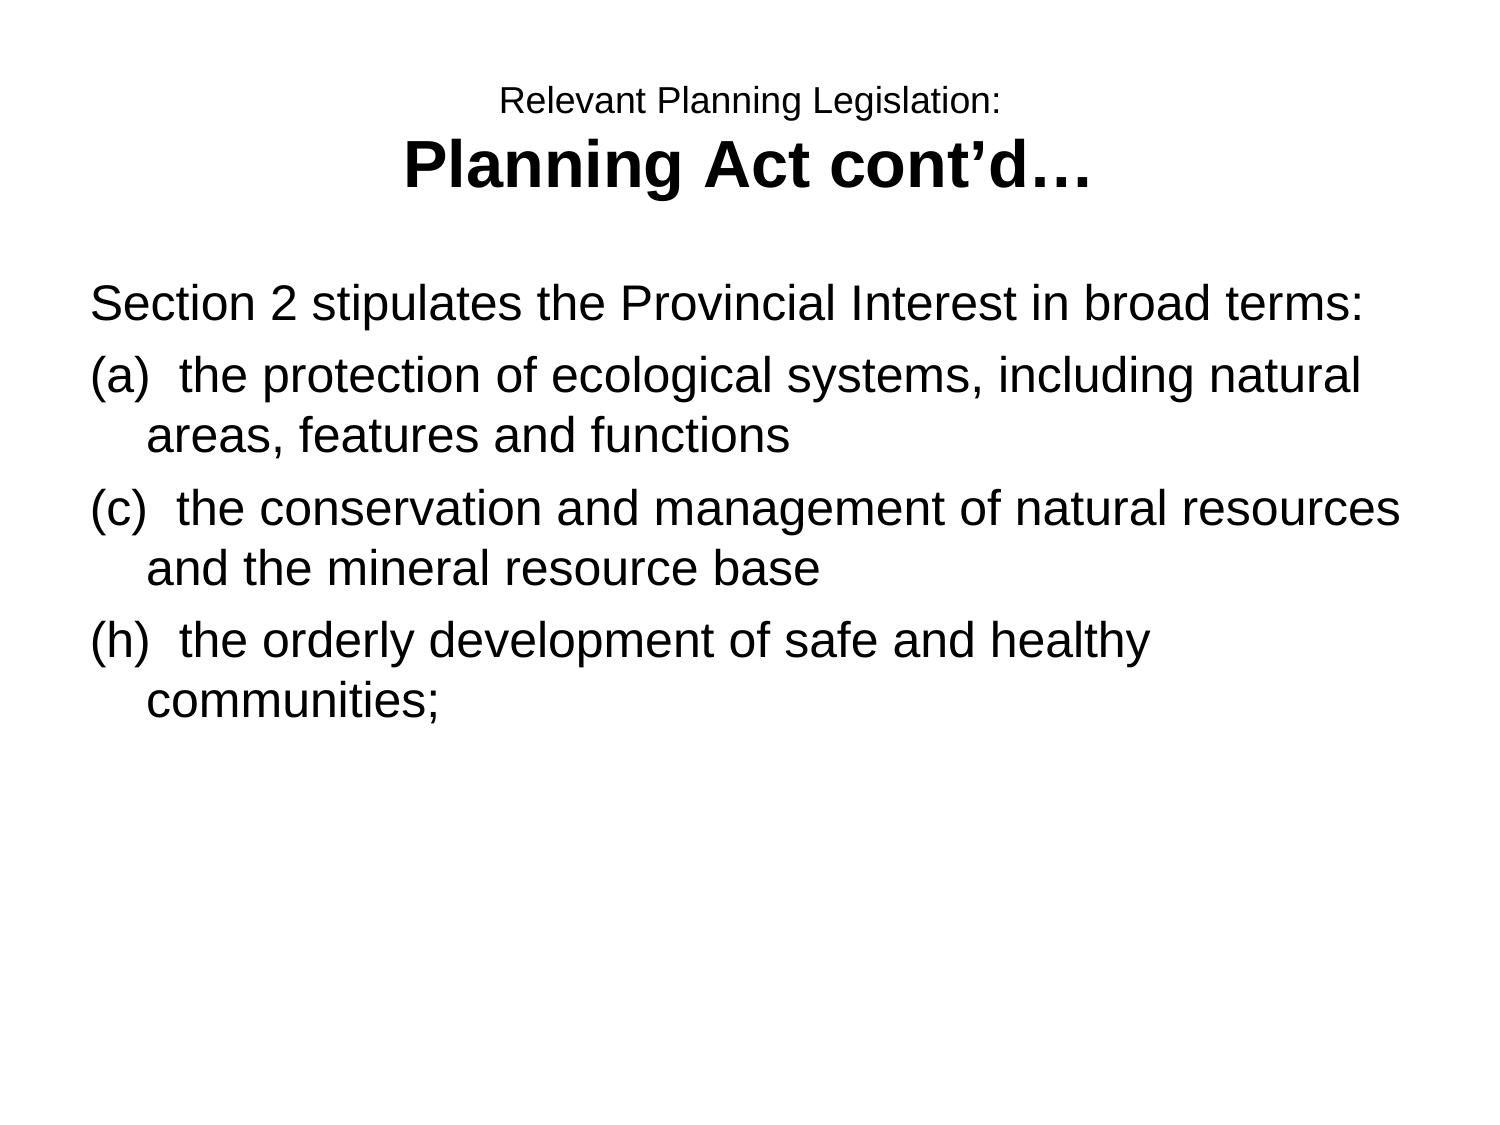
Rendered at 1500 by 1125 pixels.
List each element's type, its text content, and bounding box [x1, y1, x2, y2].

list Section 2 stipulates the Provincial Interest in broad terms: (a) the protection of ecological systems, including natural areas, features and functions (c) the conservation and management of natural resources and the mineral resource base (h) the orderly development of safe and healthy communities; [75, 262, 1426, 1005]
title Relevant Planning Legislation: Planning Act cont’d… [75, 45, 1426, 233]
